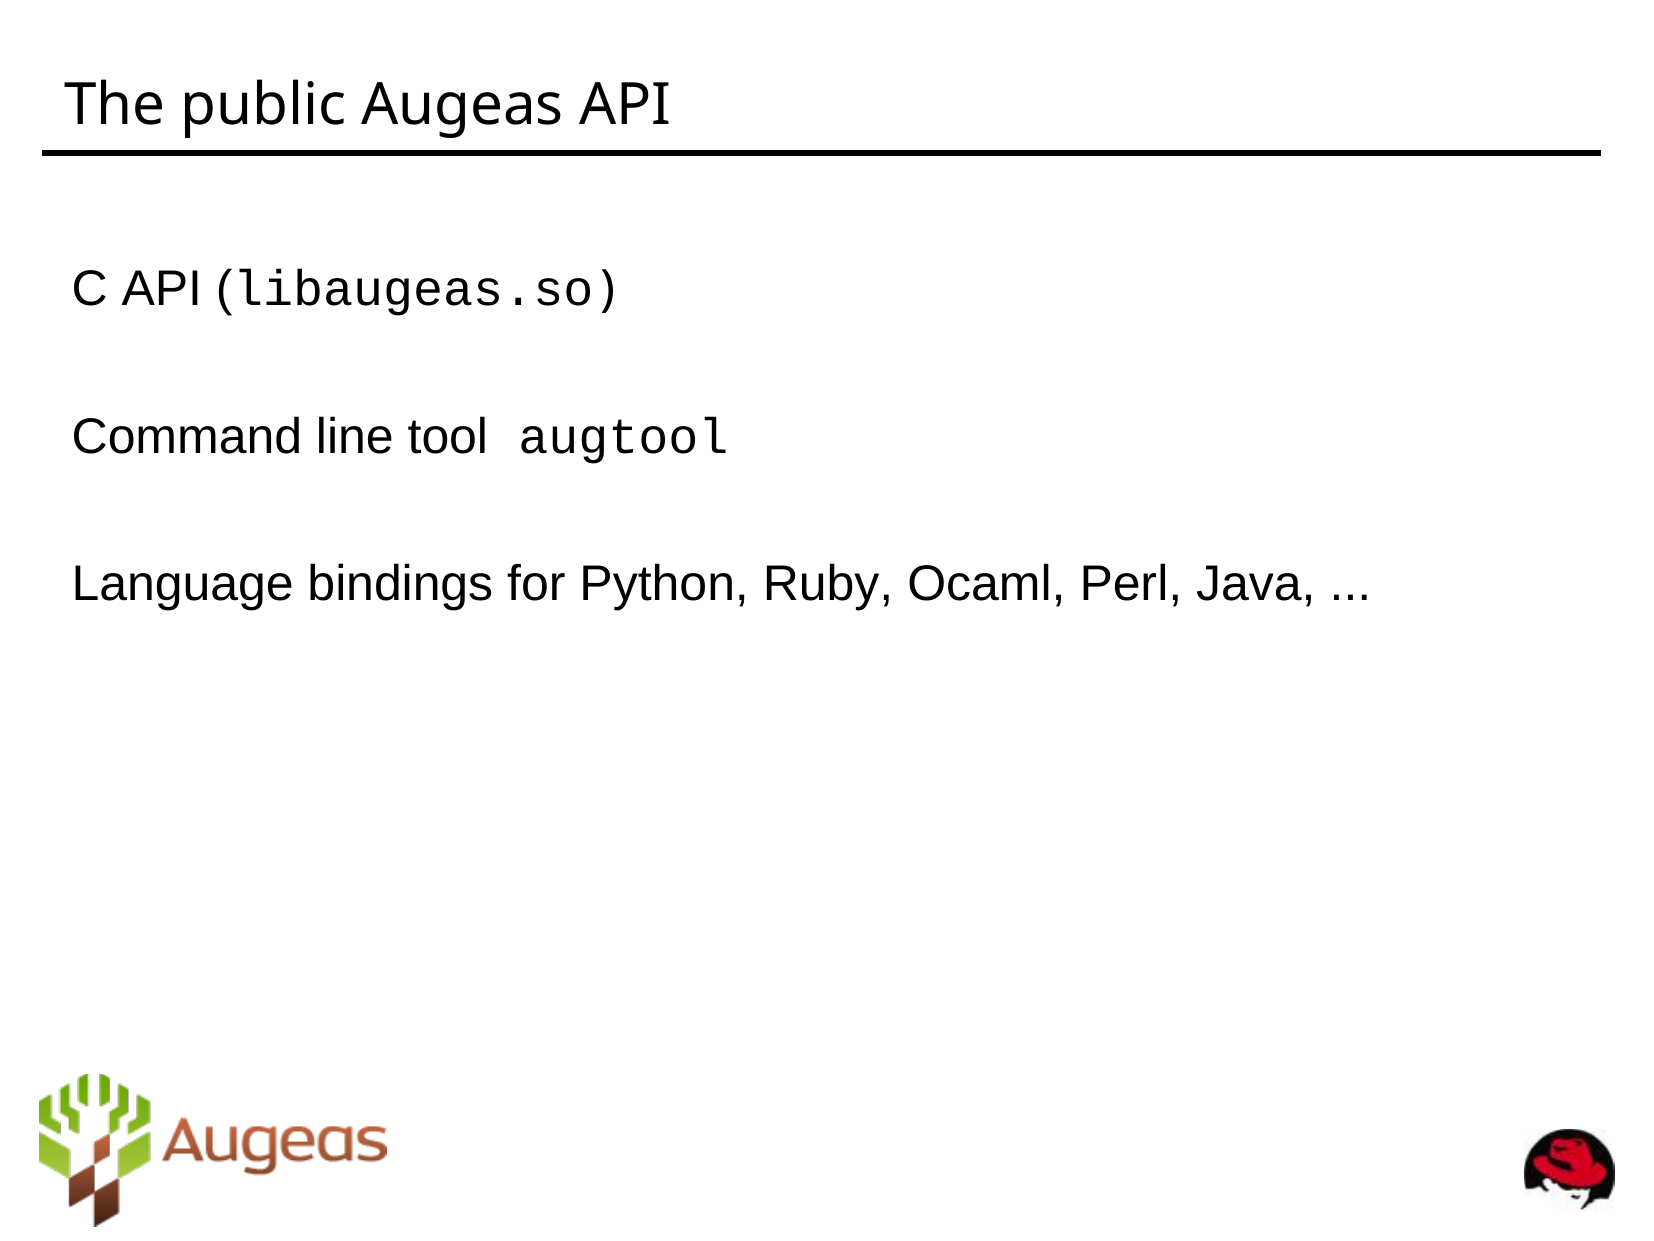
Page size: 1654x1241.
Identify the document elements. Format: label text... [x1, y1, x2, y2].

list C API (libaugeas.so) Command line tool augtool Language bindings for Python, Ruby, Ocaml, Perl, Java, ... [71, 180, 1495, 1043]
picture [39, 1074, 387, 1227]
picture [1524, 1129, 1615, 1220]
title The public Augeas API [64, 42, 1496, 161]
